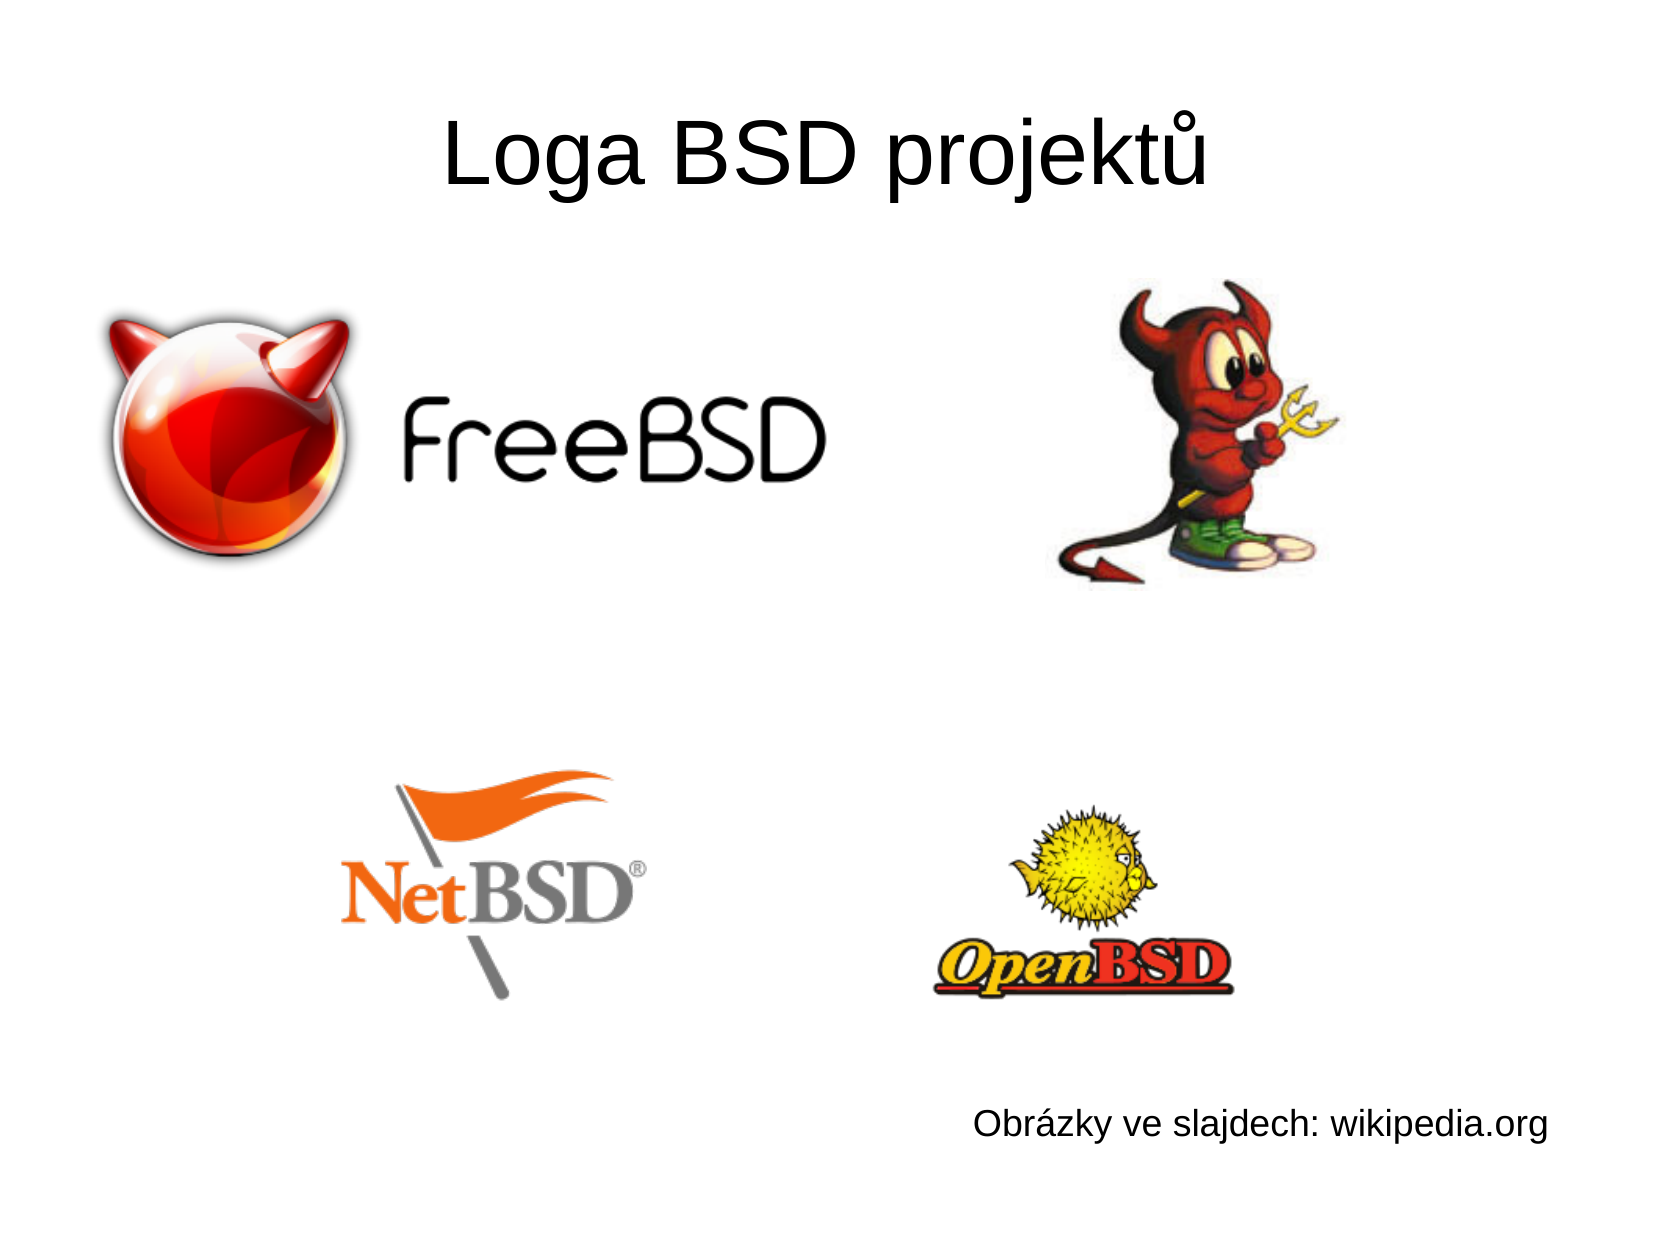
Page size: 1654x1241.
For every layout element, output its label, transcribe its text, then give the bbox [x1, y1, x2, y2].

picture [337, 767, 650, 1003]
picture [927, 799, 1241, 1004]
picture [68, 265, 886, 593]
picture [1045, 278, 1359, 591]
title Loga BSD projektů [82, 49, 1571, 257]
text_box Obrázky ve slajdech: wikipedia.org [944, 1094, 1563, 1152]
